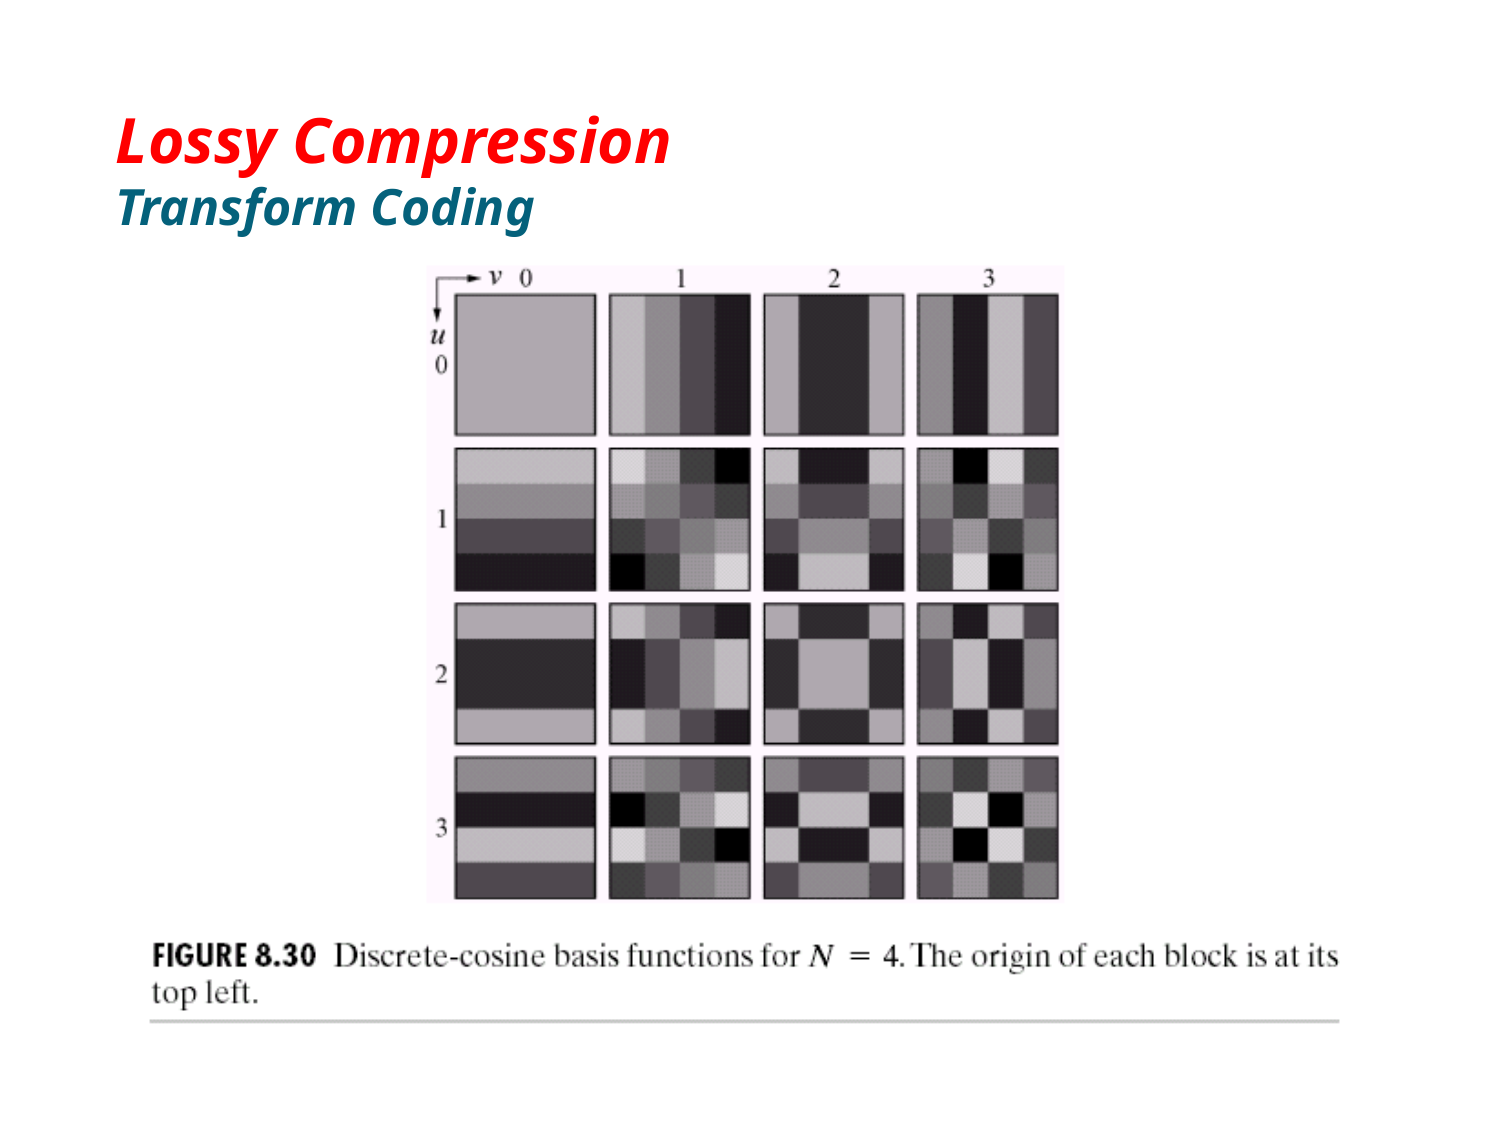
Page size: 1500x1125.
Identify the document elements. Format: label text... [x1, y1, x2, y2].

text_box Lossy Compression Transform Coding [101, 55, 1377, 244]
picture [141, 255, 1347, 1029]
